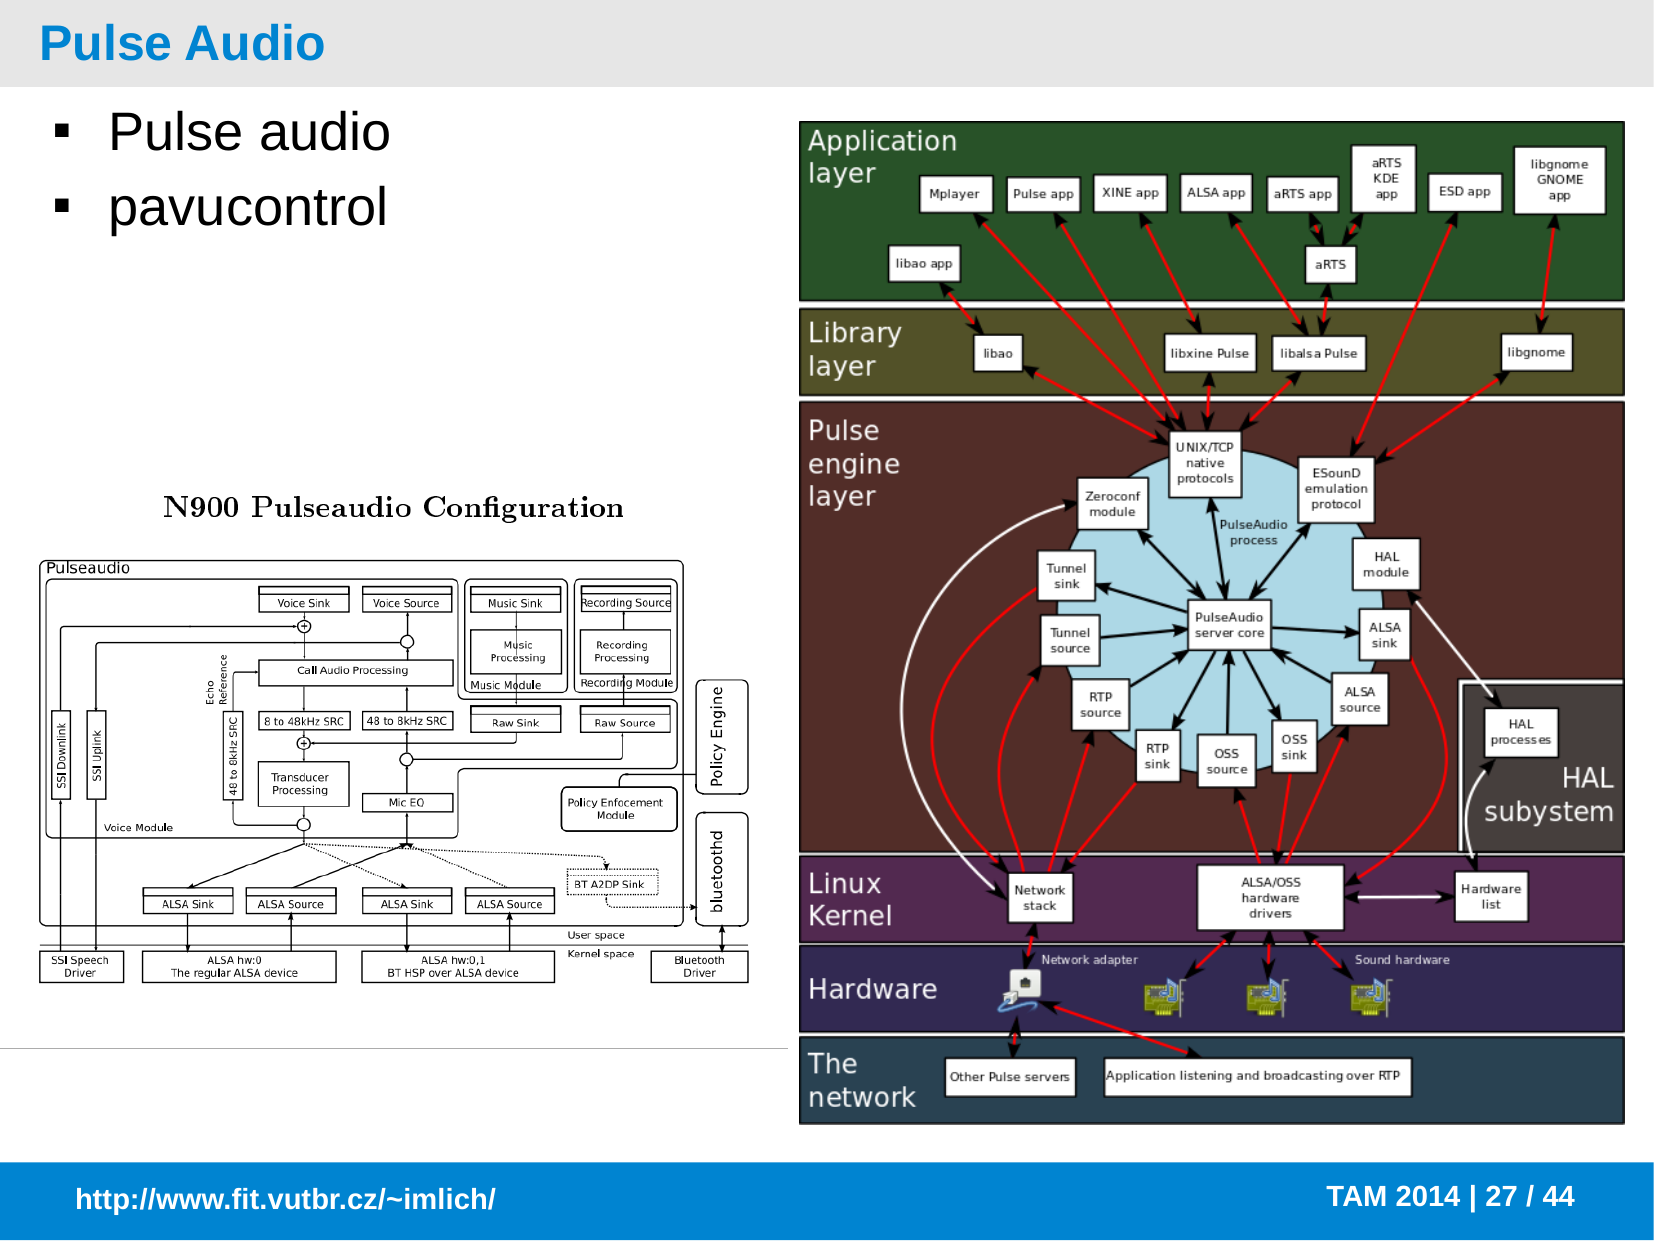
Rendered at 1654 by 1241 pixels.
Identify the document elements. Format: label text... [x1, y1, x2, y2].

title Pulse Audio [39, 5, 1615, 81]
picture [0, 449, 788, 1049]
list Pulse audio pavucontrol [37, 101, 1613, 1163]
picture [799, 121, 1625, 1126]
